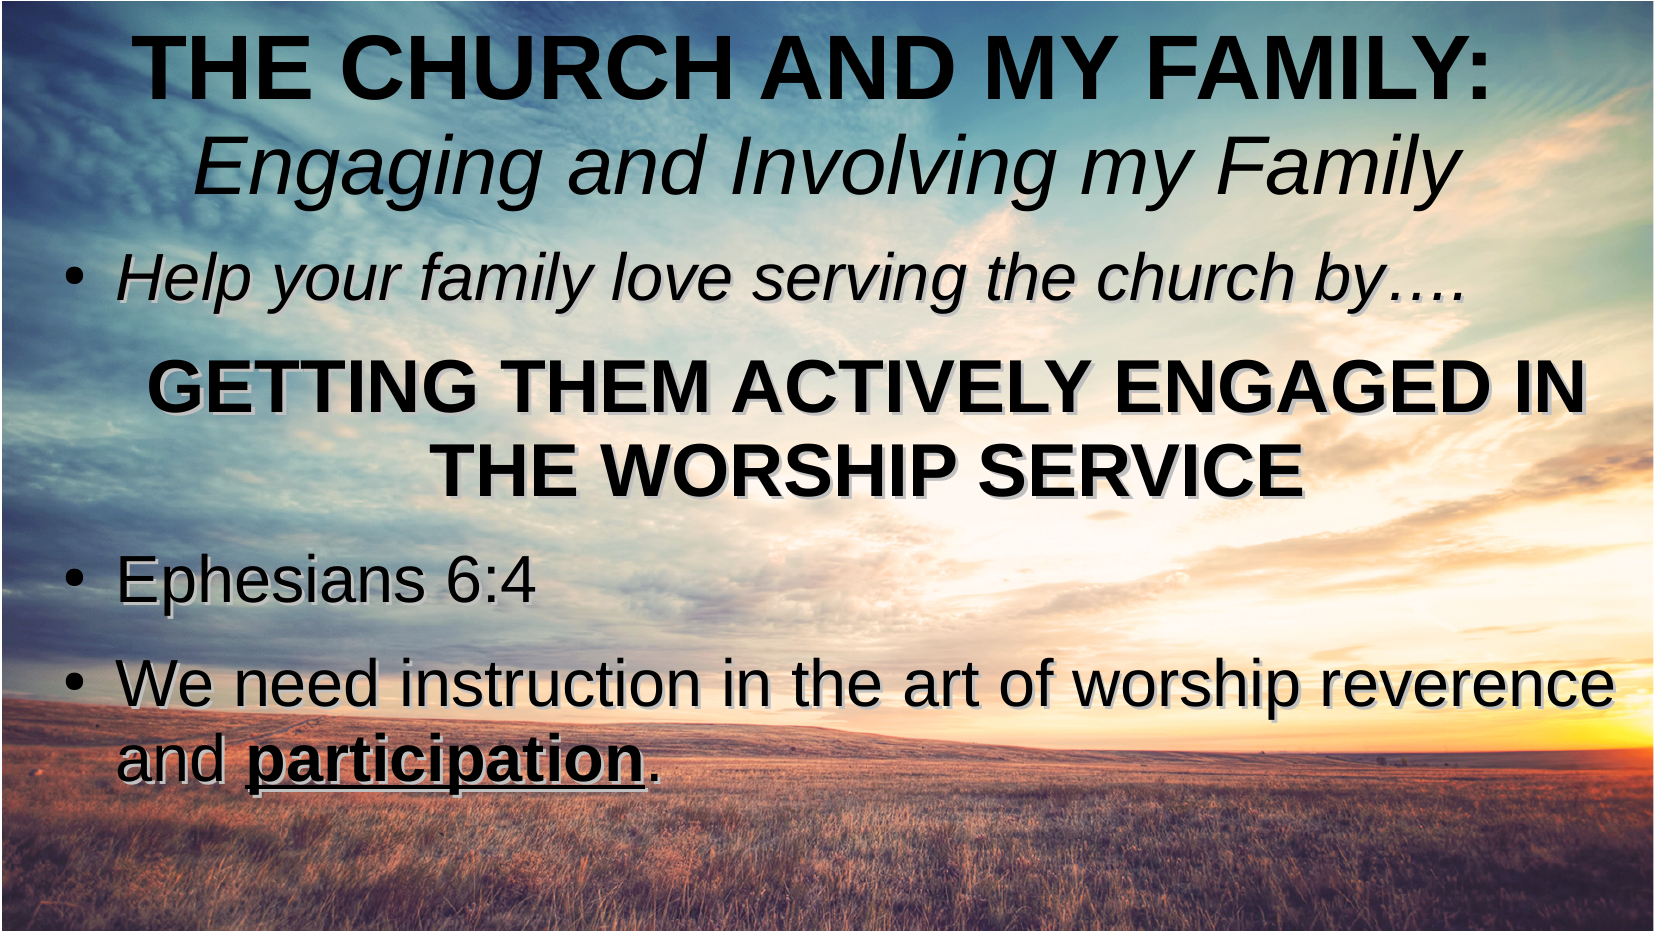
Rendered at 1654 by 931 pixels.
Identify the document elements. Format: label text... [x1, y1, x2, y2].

picture [2, 1, 1654, 931]
list Help your family love serving the church by…. GETTING THEM ACTIVELY ENGAGED IN THE WORSHIP SERVICE Ephesians 6:4 We need instruction in the art of worship reverence and participation. [45, 240, 1621, 901]
title THE CHURCH AND MY FAMILY: Engaging and Involving my Family [82, 16, 1571, 213]
